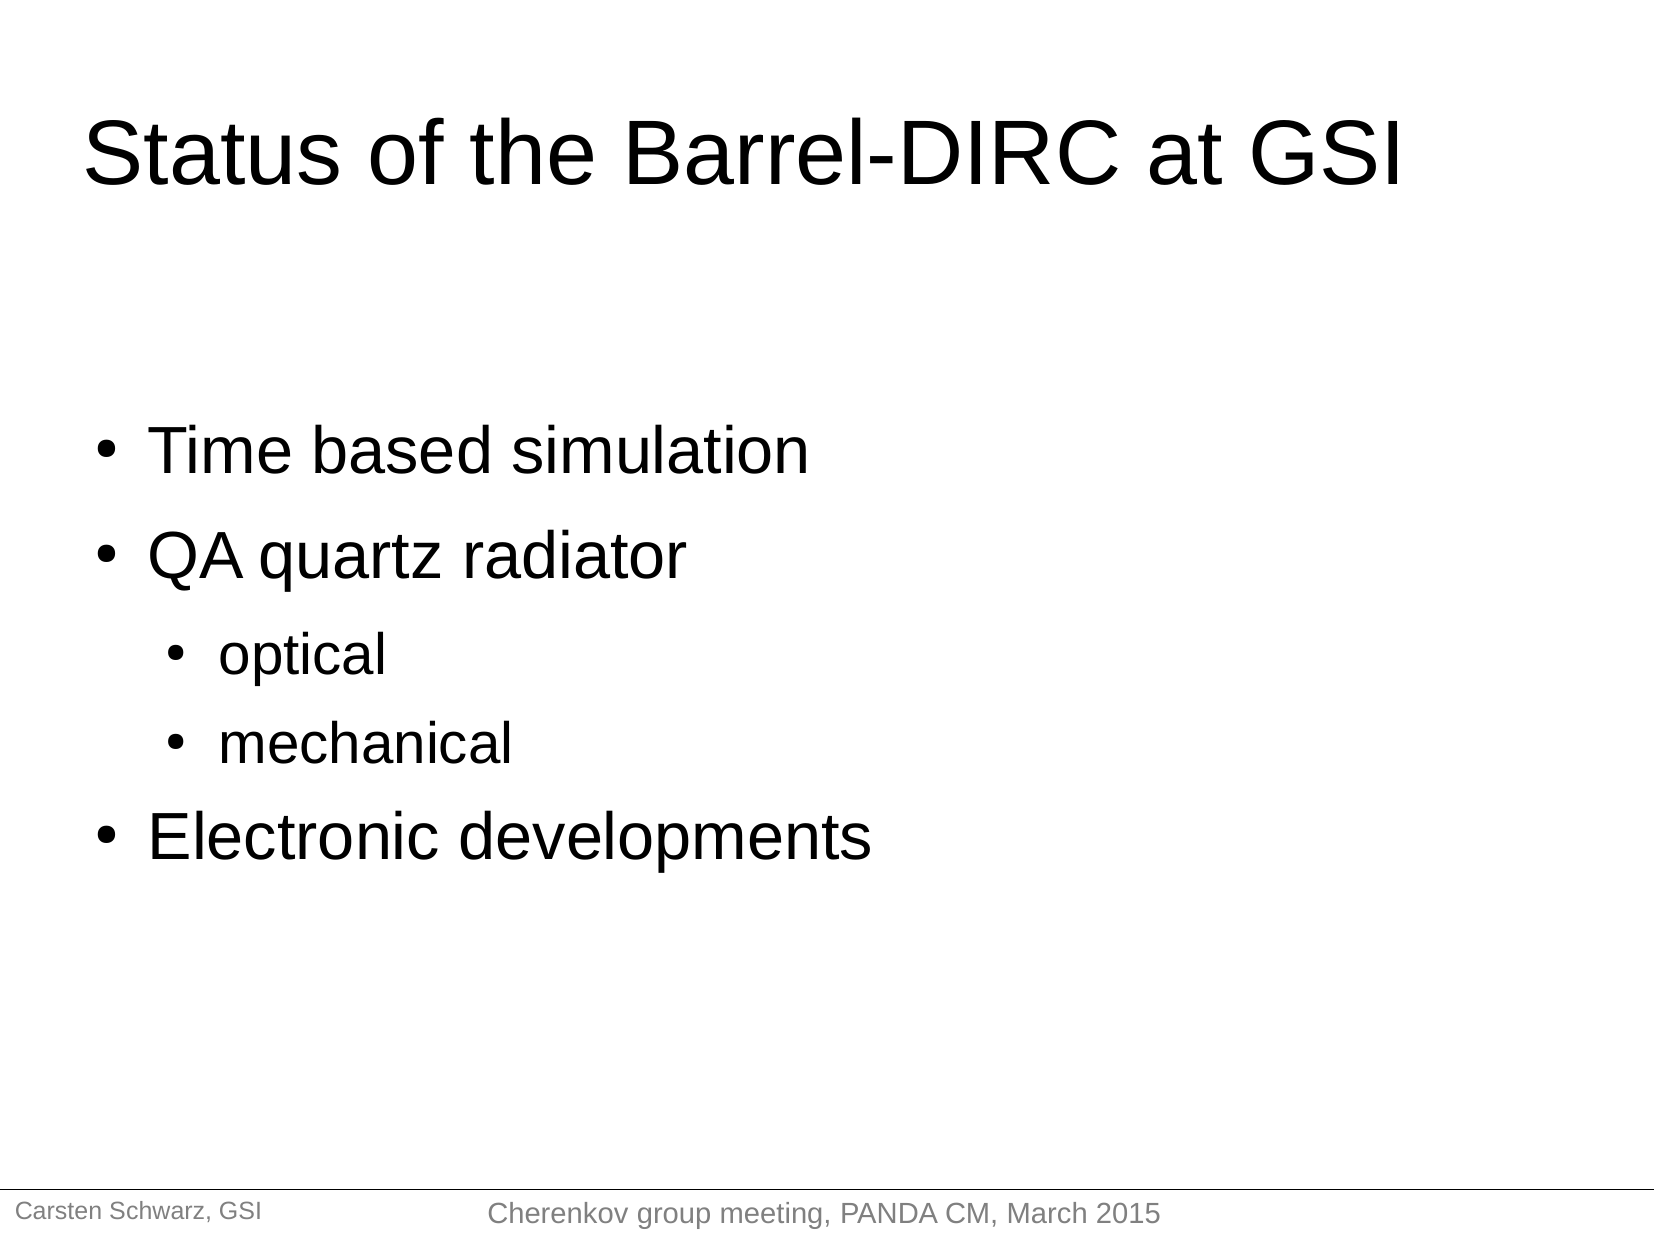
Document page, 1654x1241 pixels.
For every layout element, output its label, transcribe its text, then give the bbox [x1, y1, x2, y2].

title Status of the Barrel-DIRC at GSI [82, 49, 1571, 257]
list Time based simulation QA quartz radiator optical mechanical Electronic developments [76, 413, 1565, 1093]
